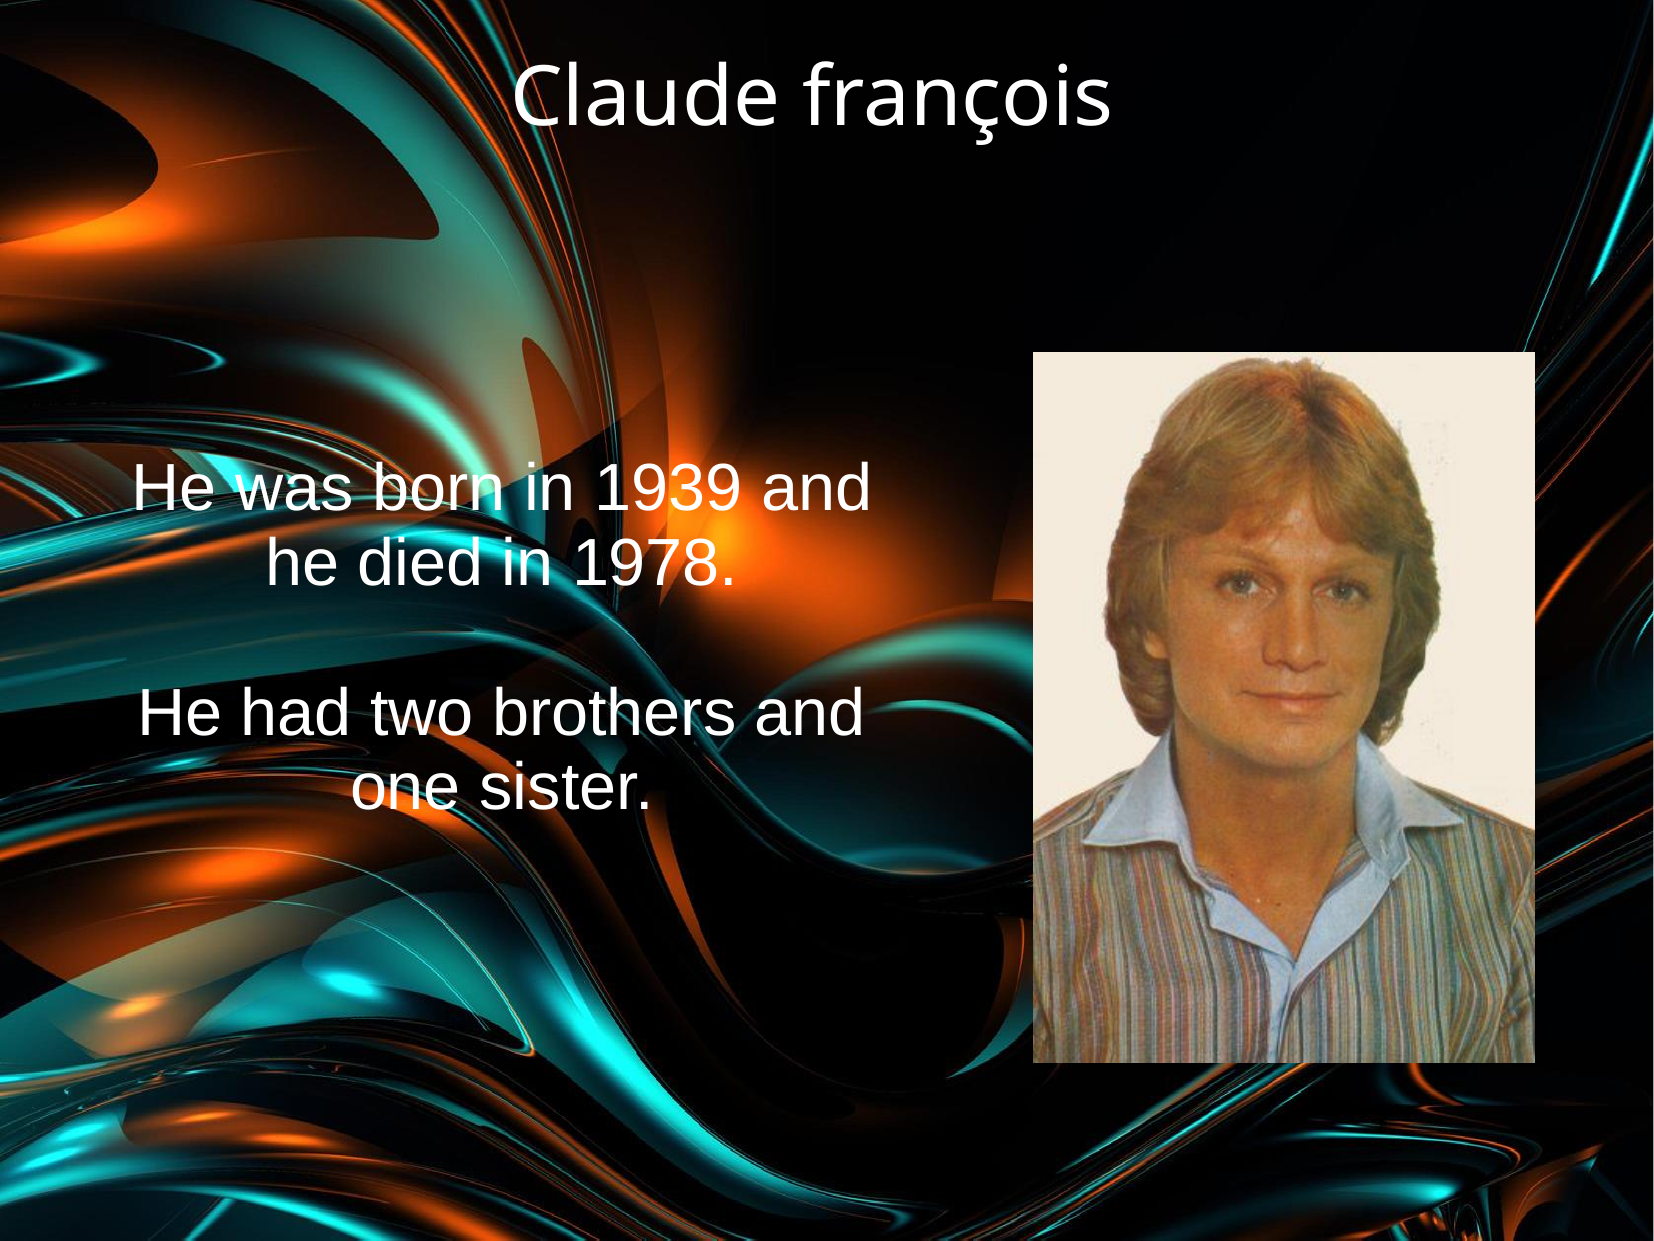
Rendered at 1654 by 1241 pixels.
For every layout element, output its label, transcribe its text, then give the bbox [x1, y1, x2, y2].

picture [0, 0, 1654, 1241]
text_box Claude françois [265, 29, 1359, 139]
text_box He was born in 1939 and he died in 1978. He had two brothers and one sister. [88, 442, 916, 1241]
